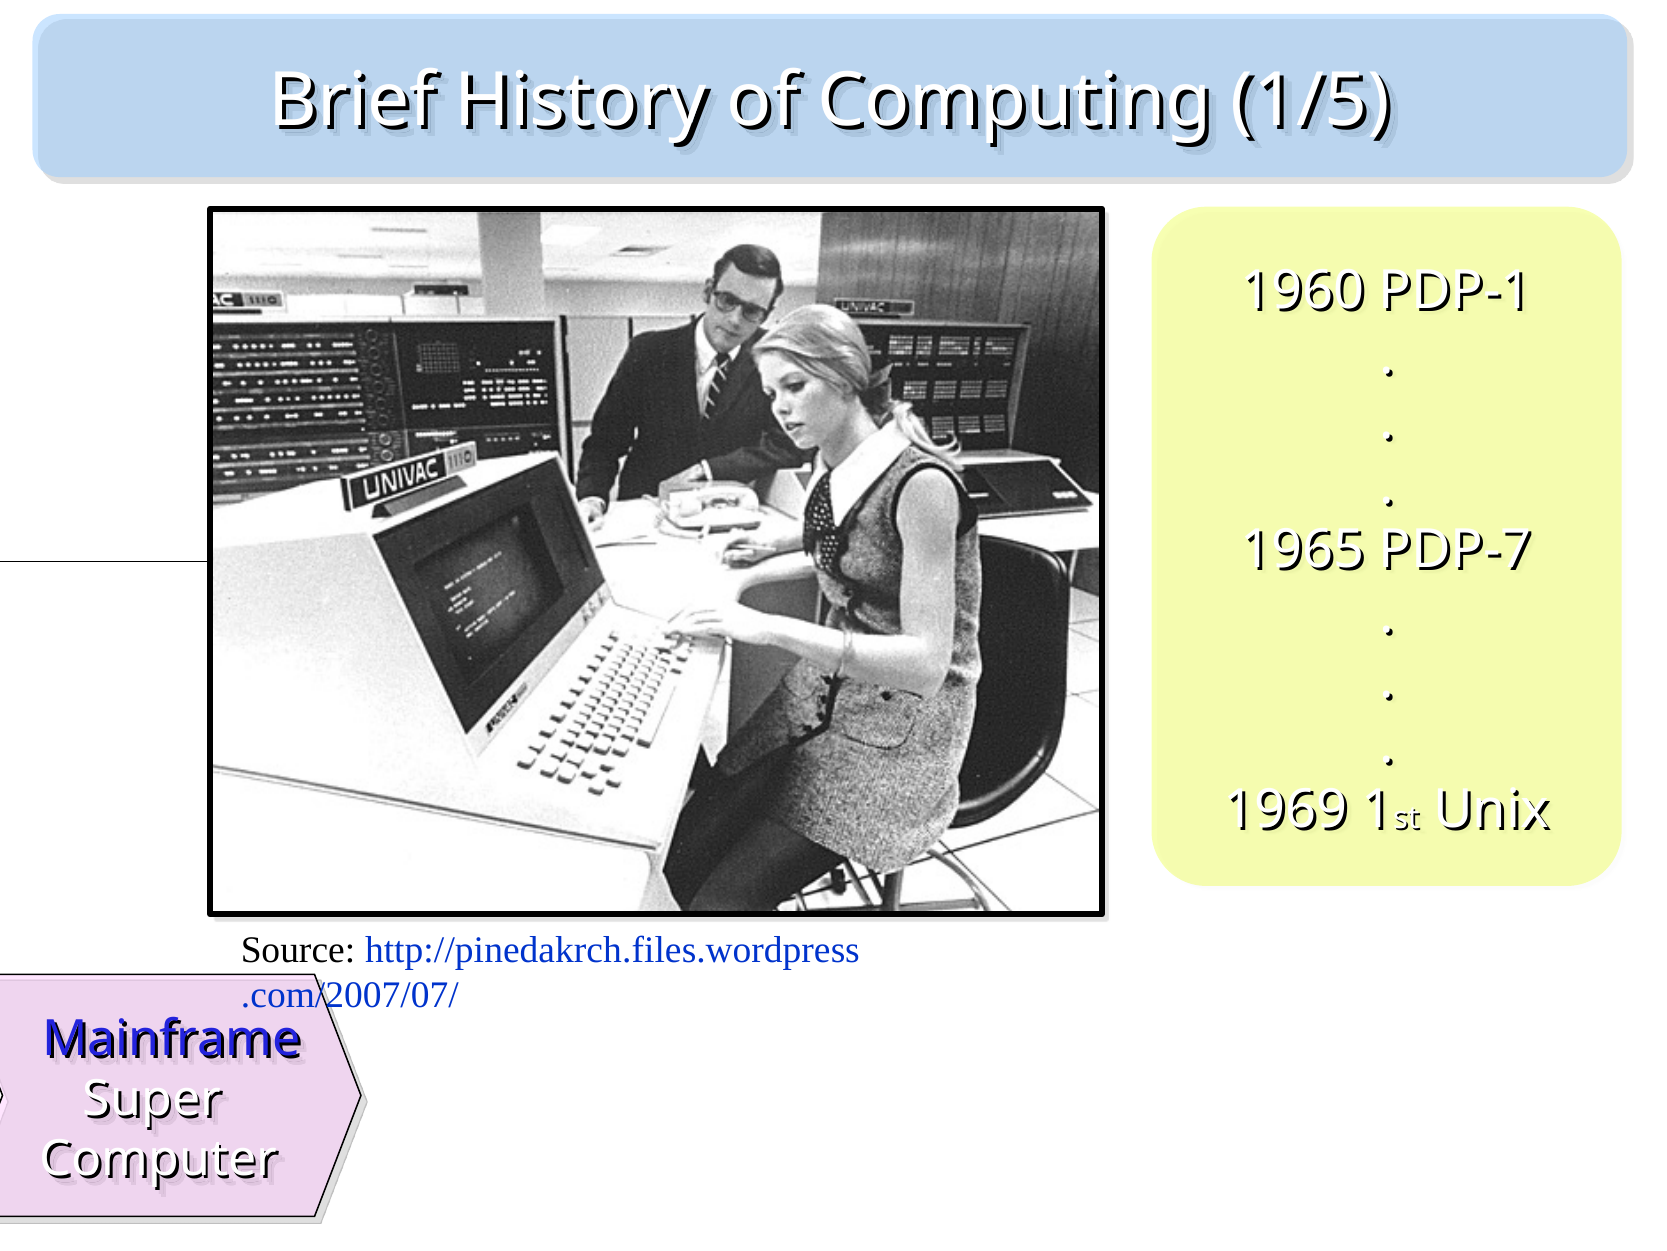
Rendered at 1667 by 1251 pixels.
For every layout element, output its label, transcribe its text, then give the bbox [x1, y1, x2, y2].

text_box Brief History of Computing (1/5) [32, 13, 1628, 178]
text_box 1960 PDP-1 . . . 1965 PDP-7 . . . 1969 1st Unix [1151, 206, 1622, 886]
text_box Mainframe Super Computer [0, 974, 361, 1217]
text_box Source: http://pinedakrch.files.wordpress.com/2007/07/ [226, 917, 1093, 978]
picture [213, 211, 1099, 912]
